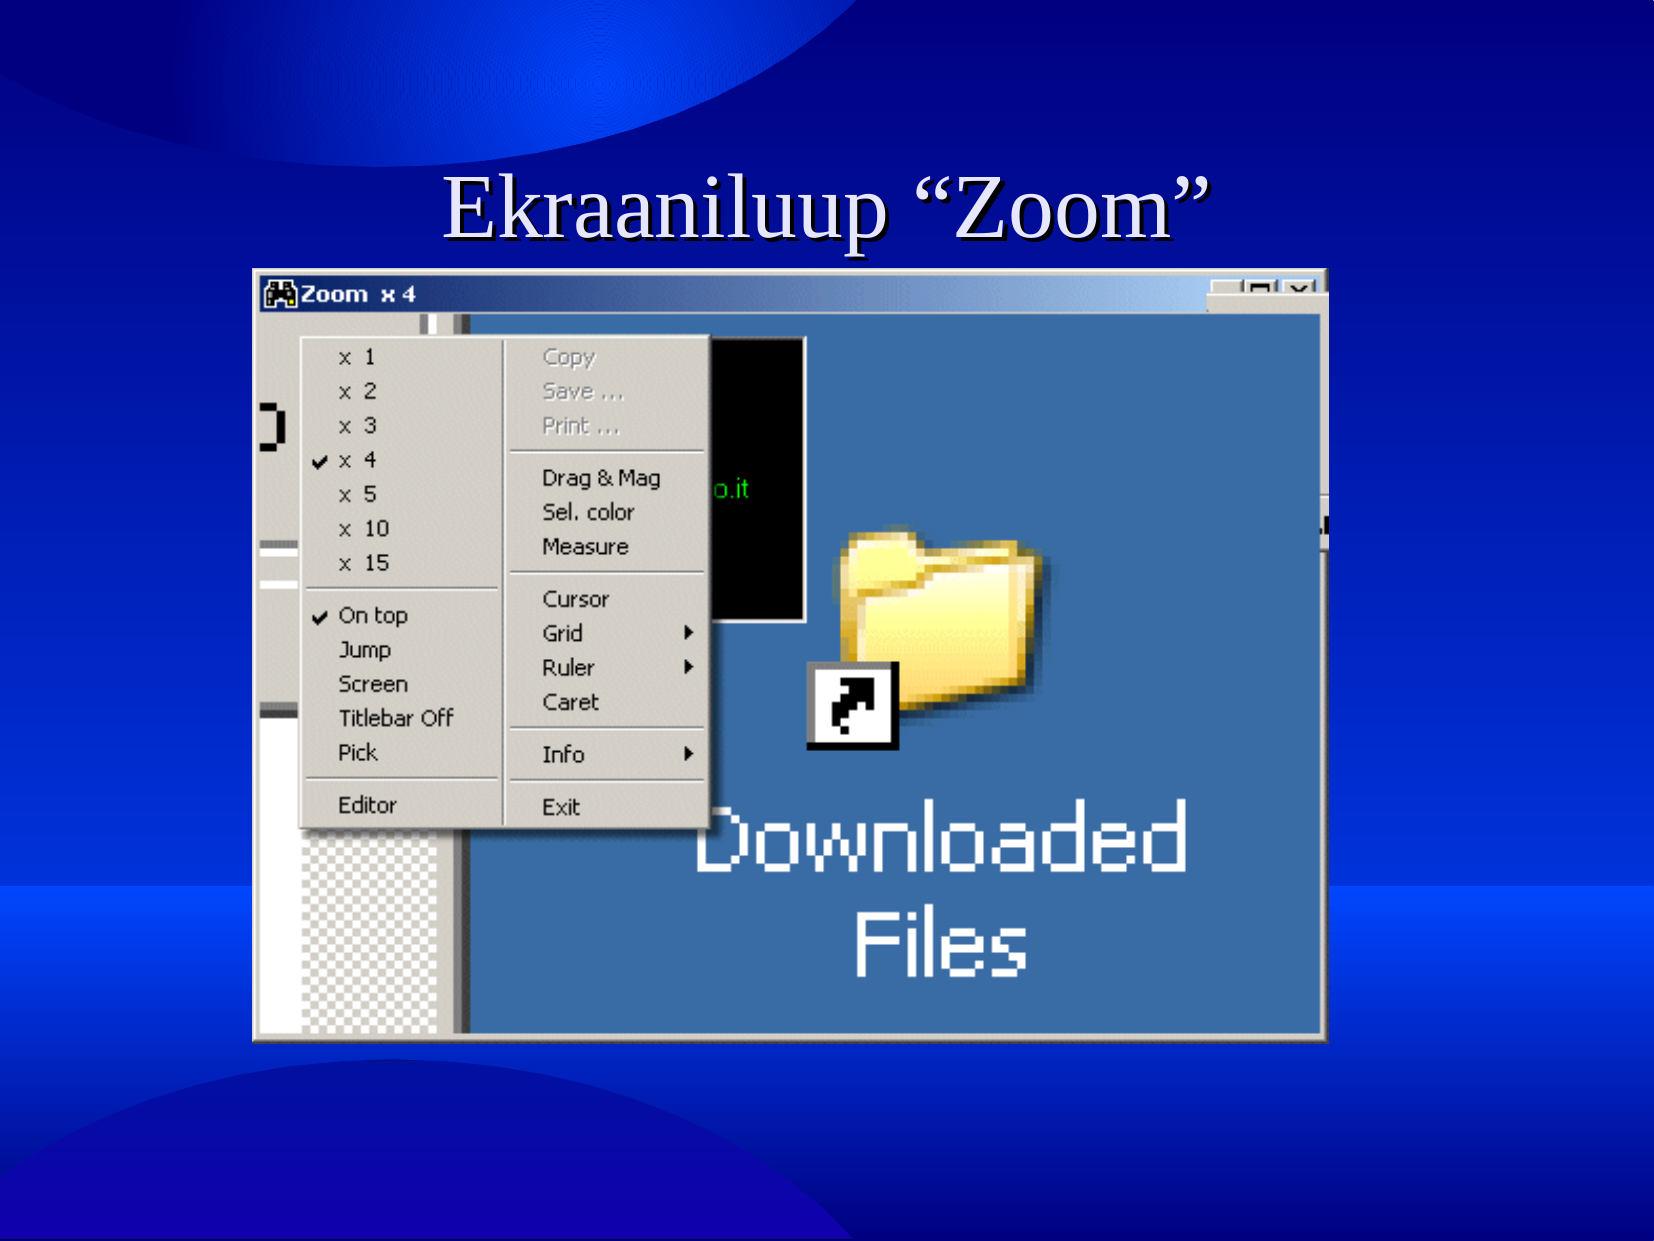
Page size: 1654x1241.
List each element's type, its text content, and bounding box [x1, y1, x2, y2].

picture [252, 268, 1329, 1044]
title Ekraaniluup “Zoom” [121, 102, 1534, 311]
